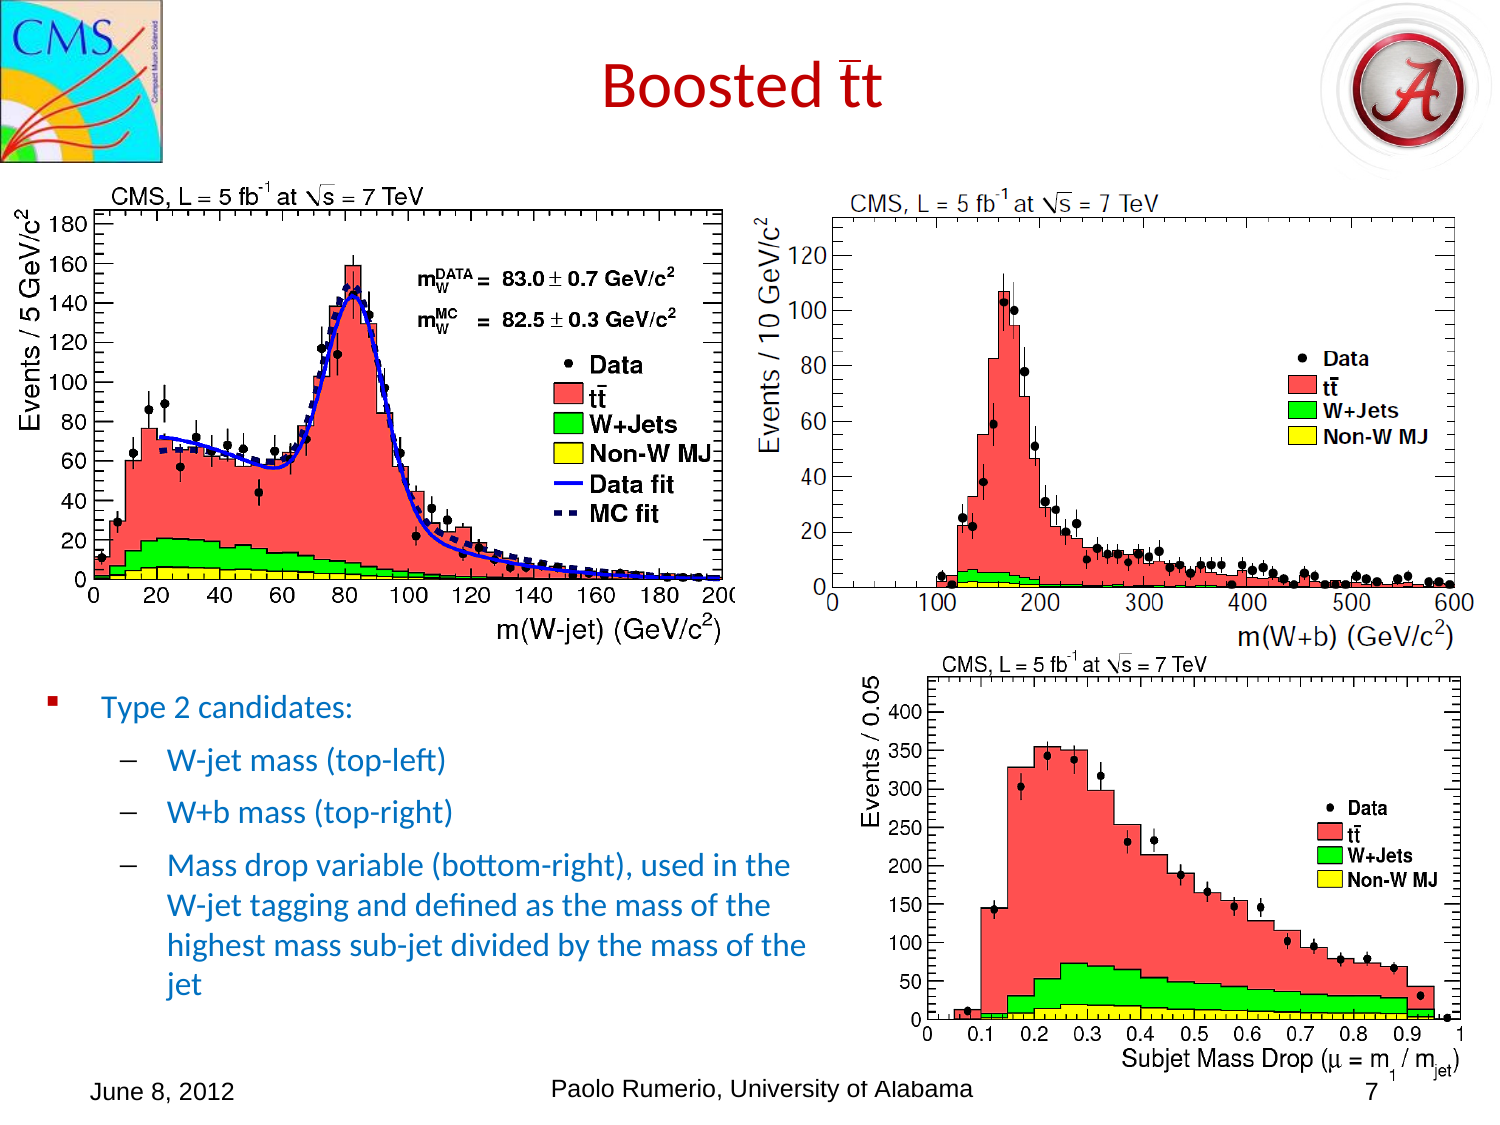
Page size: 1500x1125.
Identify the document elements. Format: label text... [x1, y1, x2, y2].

picture [0, 0, 163, 163]
picture [14, 0, 1500, 1081]
text_box Boosted tt [163, 0, 1319, 163]
text_box Type 2 candidates: W-jet mass (top-left) W+b mass (top-right) Mass drop variable (bottom-right), used in the W-jet tagging and defined as the mass of the highest mass sub-jet divided by the mass of the jet [30, 678, 841, 1033]
